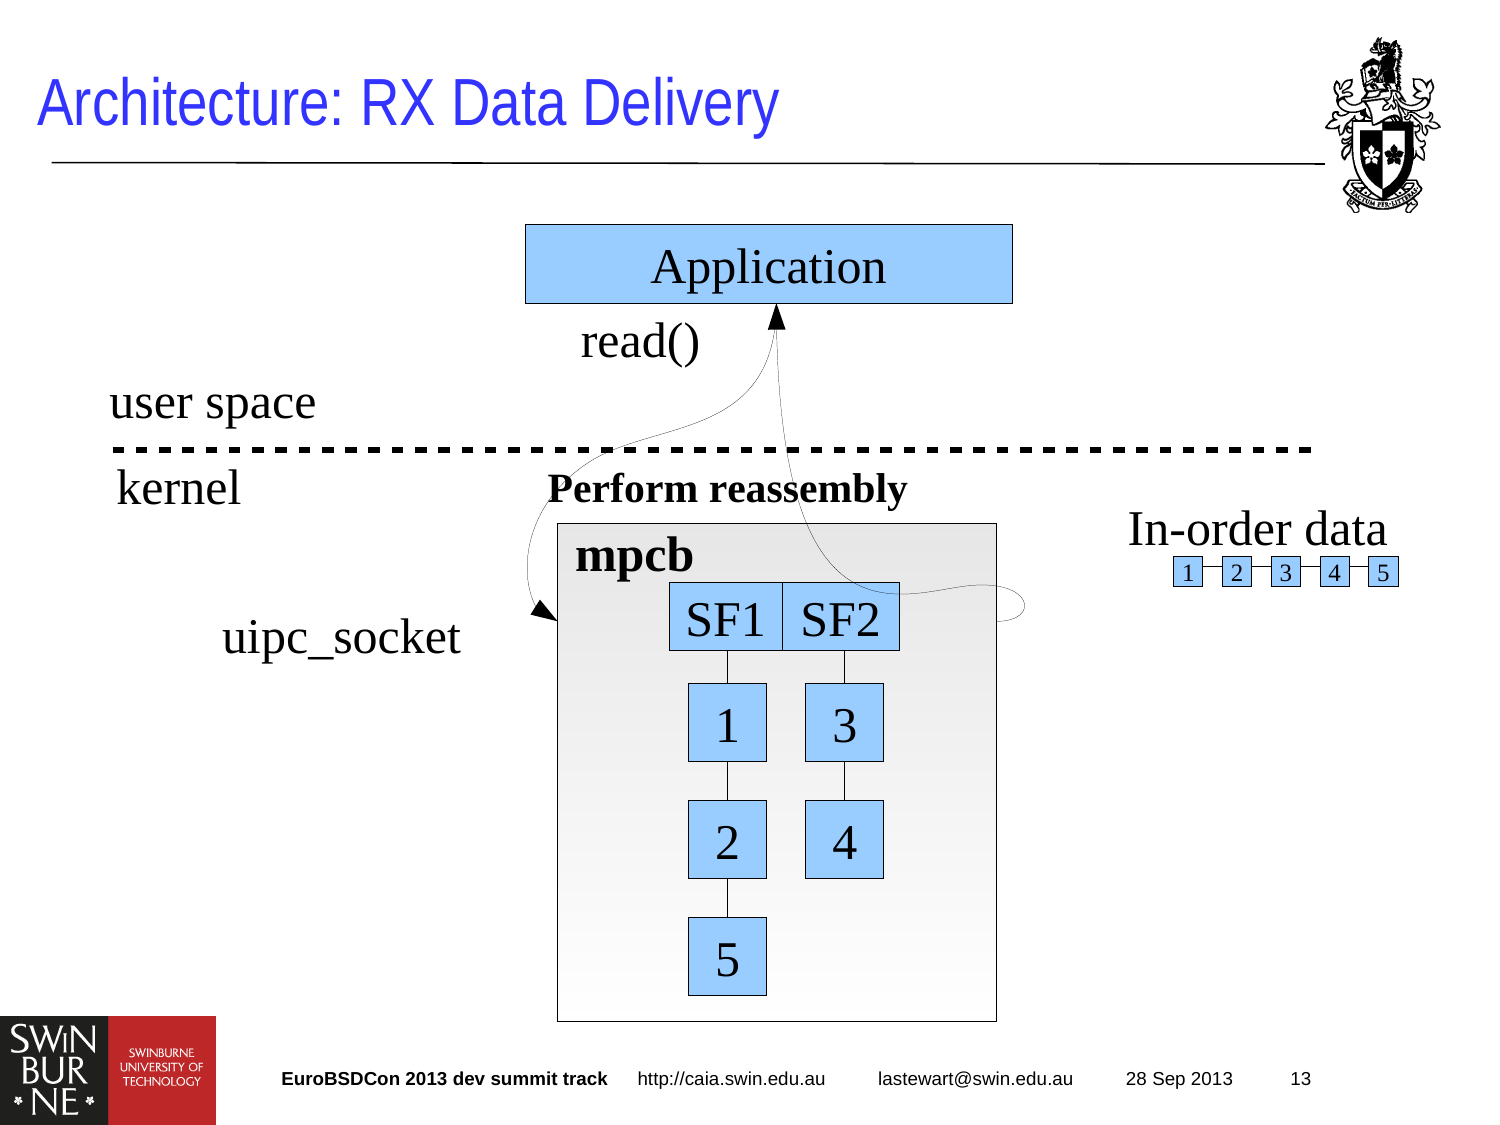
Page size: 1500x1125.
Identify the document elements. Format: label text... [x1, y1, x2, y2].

text_box 5 [688, 917, 767, 996]
text_box [557, 523, 997, 1022]
text_box 3 [805, 683, 884, 762]
text_box Application [525, 224, 1013, 304]
text_box [710, 523, 850, 582]
text_box kernel [101, 447, 275, 523]
text_box 1 [1173, 563, 1203, 587]
title Architecture: RX Data Delivery [37, 58, 1325, 239]
text_box SF1 [669, 582, 782, 651]
text_box uipc_socket [207, 595, 504, 709]
text_box Perform reassembly [532, 453, 1058, 519]
picture [1325, 37, 1441, 213]
text_box 4 [805, 800, 884, 879]
text_box 4 [1320, 563, 1350, 587]
text_box SF2 [782, 582, 900, 651]
text_box 5 [1368, 563, 1399, 587]
text_box user space [94, 361, 369, 437]
text_box [807, 523, 997, 593]
text_box mpcb [560, 519, 710, 589]
text_box 2 [1222, 563, 1252, 587]
text_box SF2 [855, 582, 900, 593]
text_box read() [566, 300, 716, 376]
text_box In-order data [1112, 487, 1445, 563]
picture [0, 1016, 216, 1125]
text_box 3 [1271, 563, 1301, 587]
text_box 1 [688, 683, 767, 762]
text_box 2 [688, 800, 767, 879]
